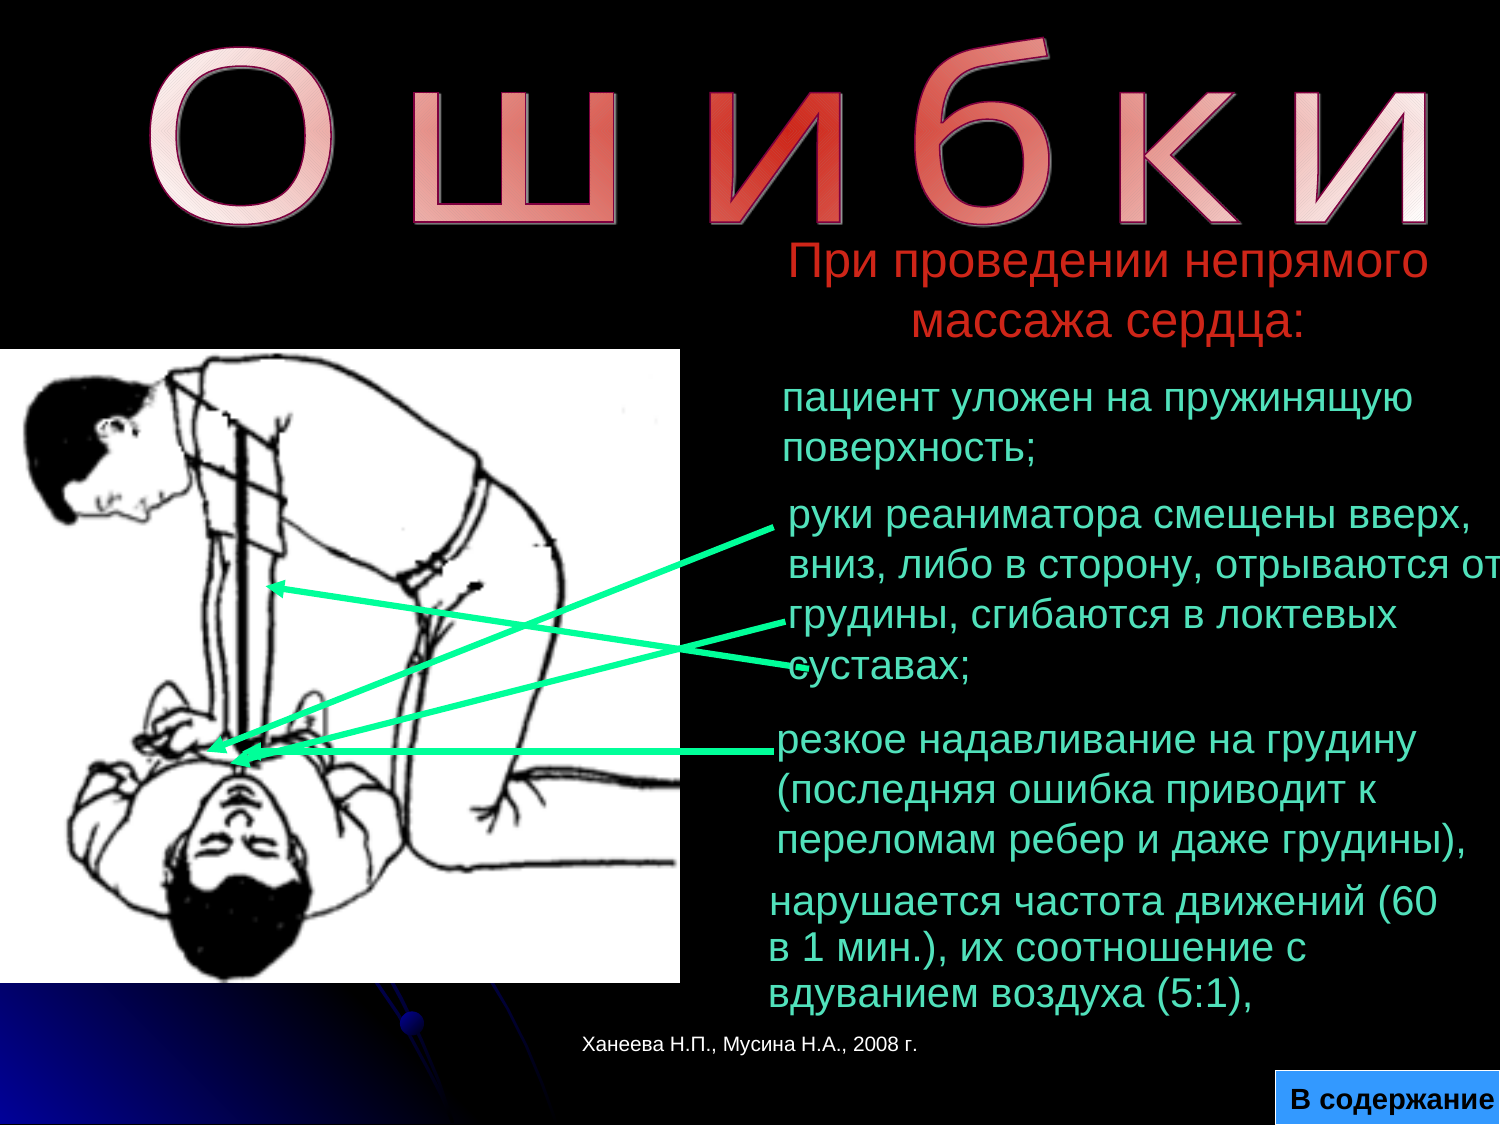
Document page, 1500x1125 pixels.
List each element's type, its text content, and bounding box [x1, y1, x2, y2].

text_box Ошибки [710, 92, 840, 223]
picture [540, 568, 680, 645]
text_box Ошибки [1120, 92, 1239, 223]
text_box Ошибки [413, 92, 614, 223]
text_box пациент уложен на пружинящую поверхность; [767, 361, 1500, 478]
list нарушается частота движений (60 в 1 мин.), их соотношение с вдуванием воздуха (5:1), [696, 869, 1483, 1035]
text_box руки реаниматора смещены вверх, вниз, либо в сторону, отрываются от грудины, сгибаются в локтевых суставах; [773, 479, 1500, 696]
text_box В содержание [1275, 1070, 1500, 1125]
text_box При проведении непрямого массажа сердца: [698, 219, 1500, 356]
text_box резкое надавливание на грудину (последняя ошибка приводит к переломам ребер и даже грудины), [761, 704, 1500, 870]
picture [307, 653, 680, 748]
text_box Ошибки [150, 47, 332, 225]
text_box Ошибки [914, 37, 1049, 225]
picture [0, 349, 680, 983]
text_box Ошибки [1295, 92, 1425, 223]
